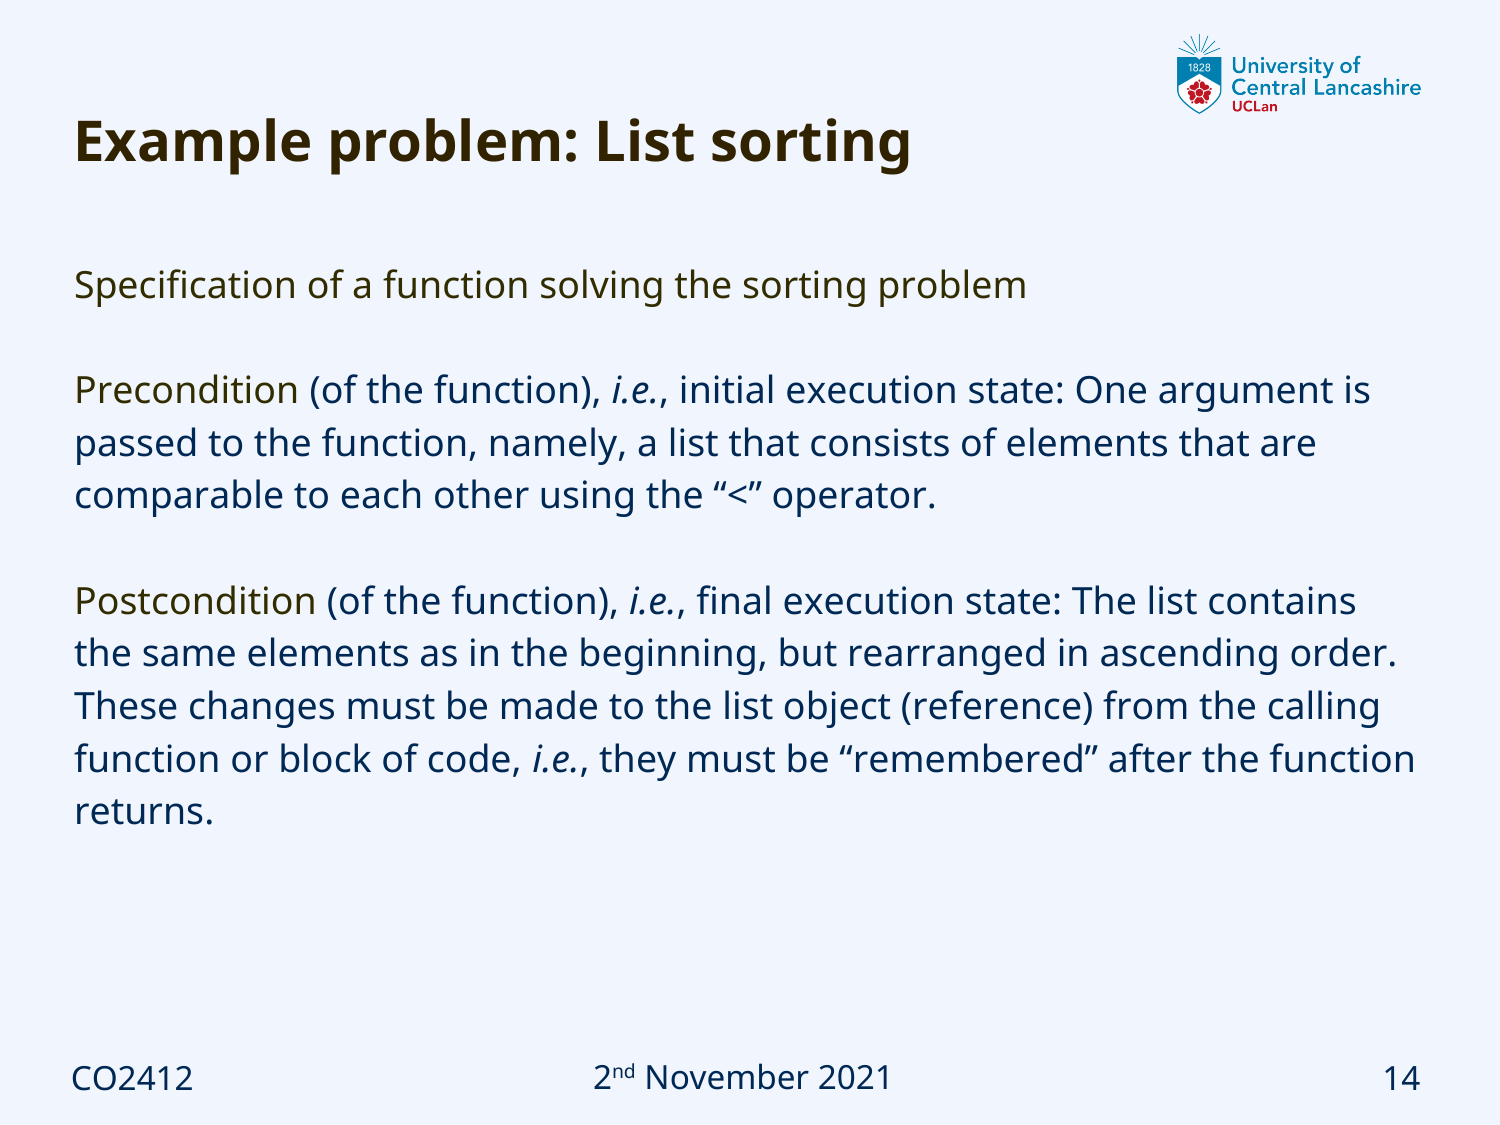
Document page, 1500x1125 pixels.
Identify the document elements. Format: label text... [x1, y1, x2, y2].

text_box Specification of a function solving the sorting problem Precondition (of the function), i.e., initial execution state: One argument is passed to the function, namely, a list that consists of elements that are comparable to each other using the “<” operator. Postcondition (of the function), i.e., final execution state: The list contains the same elements as in the beginning, but rearranged in ascending order. These changes must be made to the list object (reference) from the calling function or block of code, i.e., they must be “remembered” after the function returns. [59, 246, 1435, 788]
picture [1177, 34, 1421, 93]
title Example problem: List sorting [58, 93, 1475, 186]
